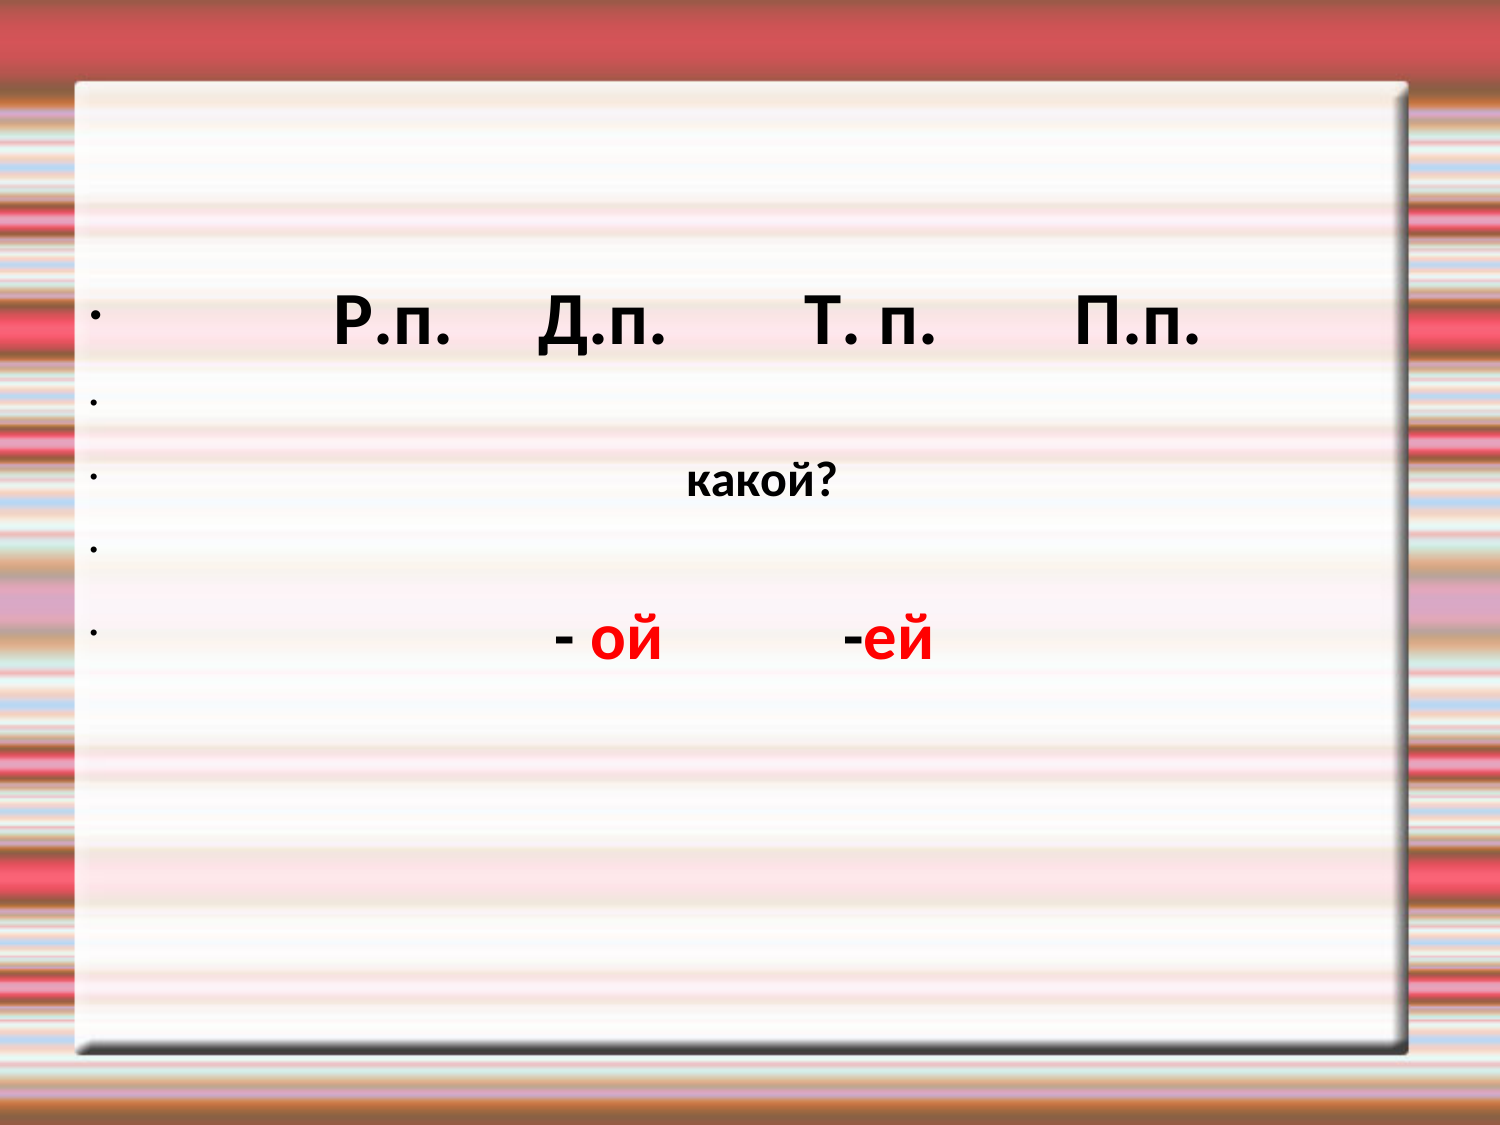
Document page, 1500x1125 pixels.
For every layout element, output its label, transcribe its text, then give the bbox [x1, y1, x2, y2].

list Р.п. Д.п. Т. п. П.п. какой? - ой -ей [75, 262, 1425, 1005]
picture [0, 0, 1500, 1125]
